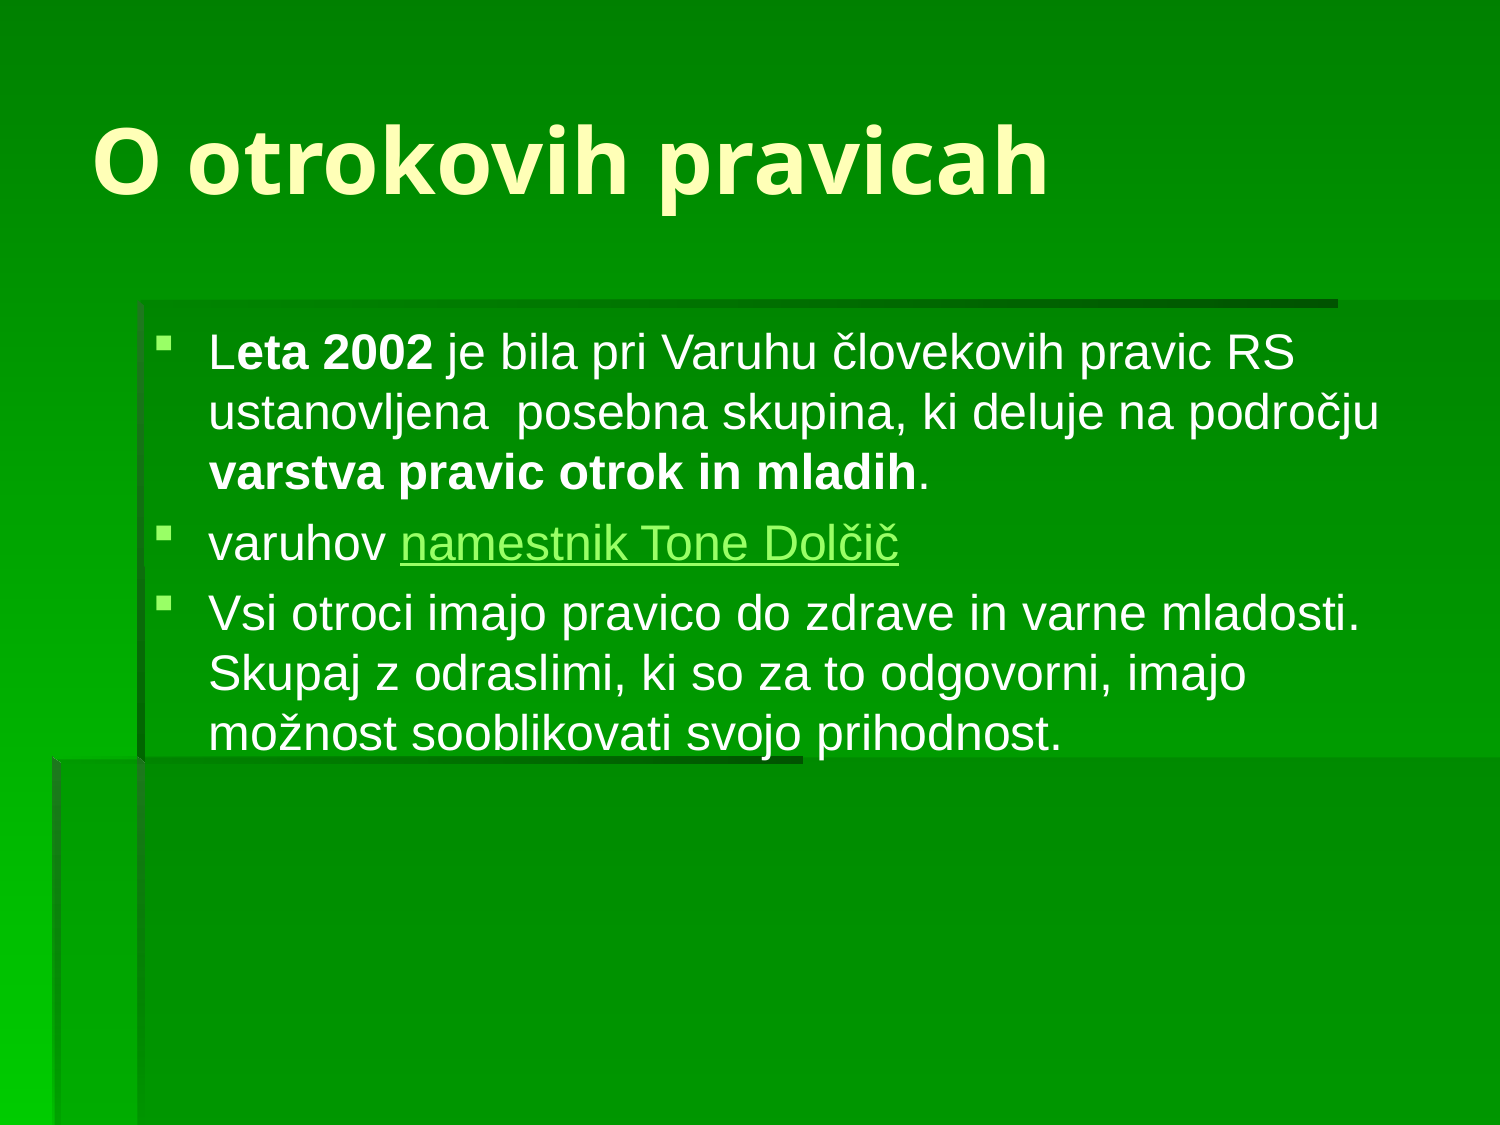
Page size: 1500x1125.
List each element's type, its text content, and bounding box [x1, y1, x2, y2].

list Leta 2002 je bila pri Varuhu človekovih pravic RS ustanovljena posebna skupina, ki deluje na področju varstva pravic otrok in mladih. varuhov namestnik Tone Dolčič Vsi otroci imajo pravico do zdrave in varne mladosti. Skupaj z odraslimi, ki so za to odgovorni, imajo možnost sooblikovati svojo prihodnost. [137, 312, 1451, 1000]
title O otrokovih pravicah [75, 40, 1451, 275]
